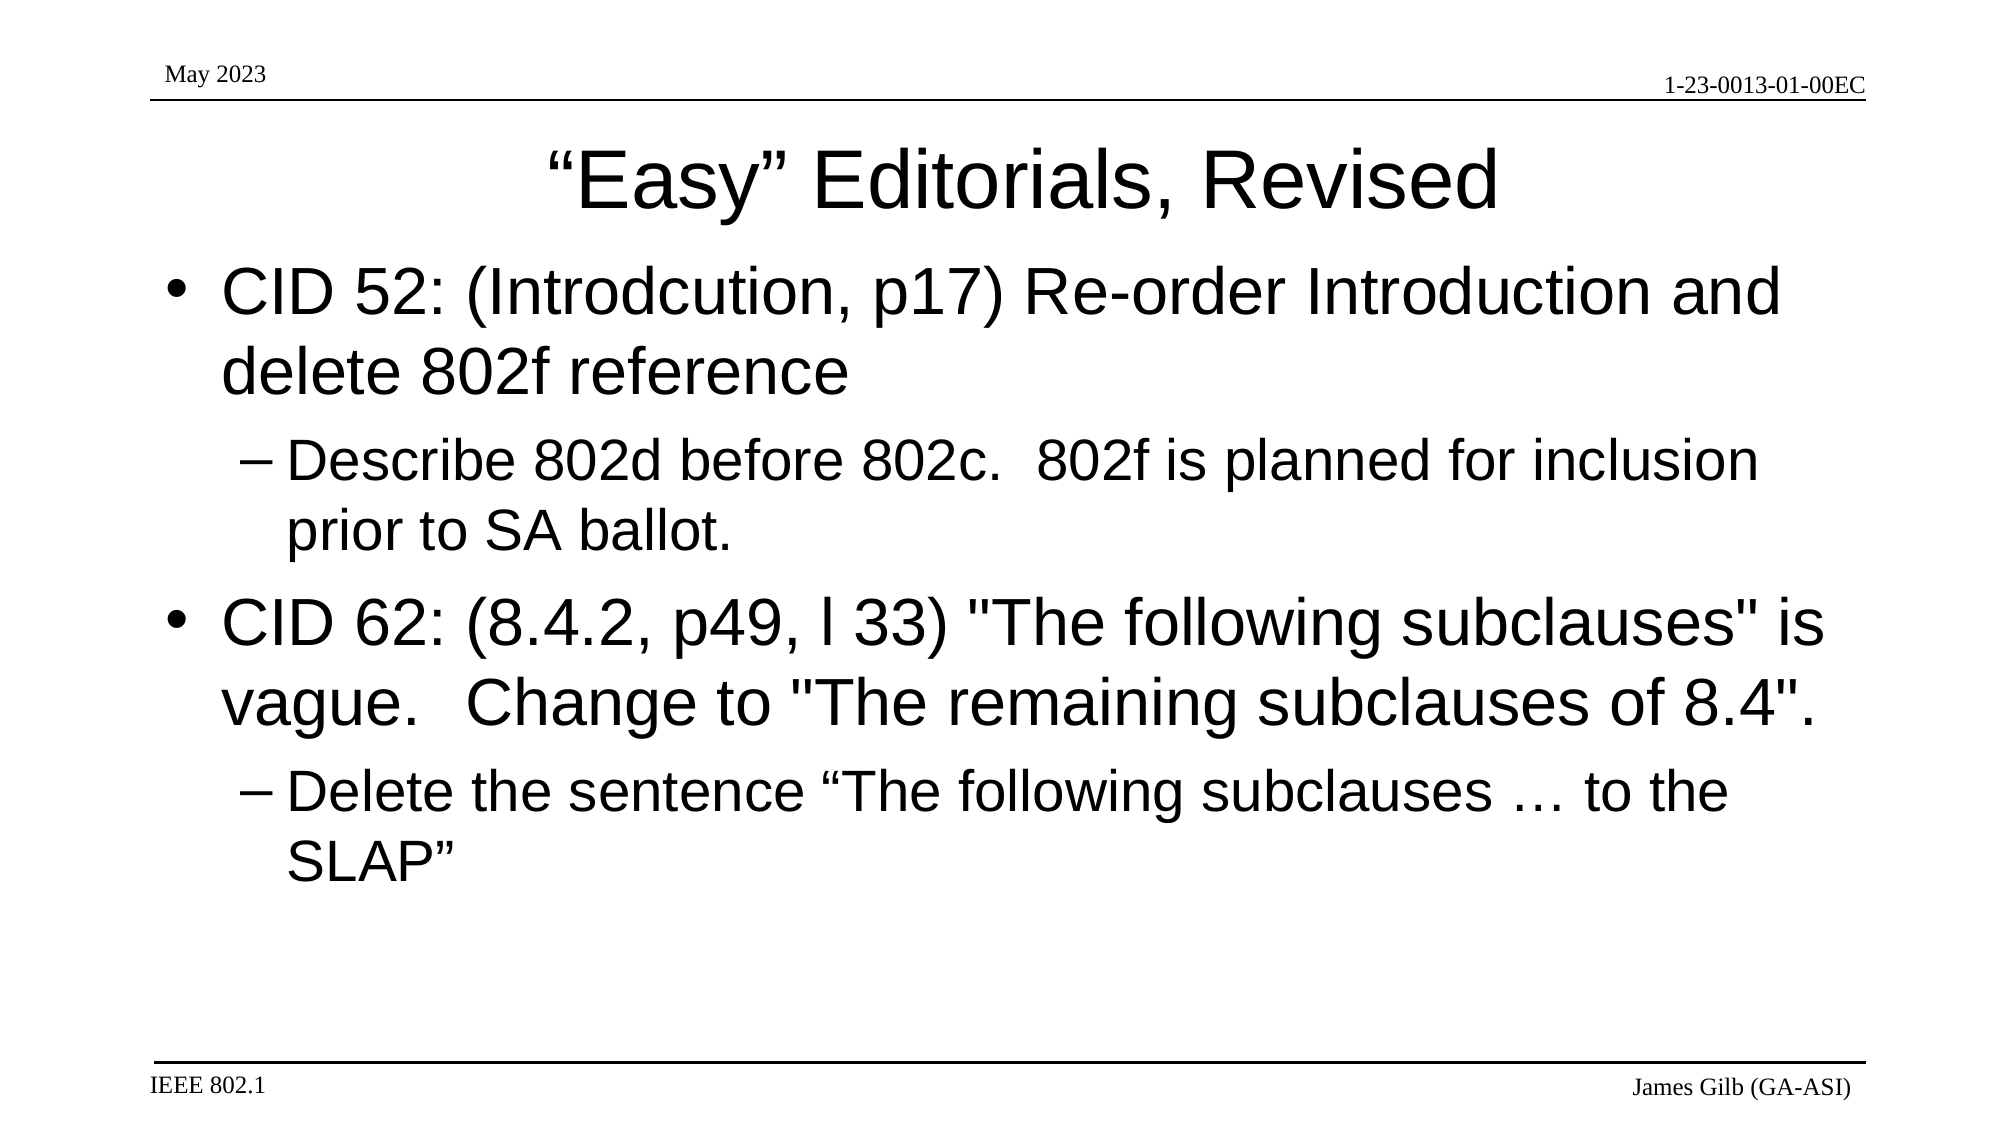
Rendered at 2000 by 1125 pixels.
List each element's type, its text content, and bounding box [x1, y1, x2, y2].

title “Easy” Editorials, Revised [149, 112, 1900, 238]
list CID 52: (Introdcution, p17) Re-order Introduction and delete 802f reference Describe 802d before 802c. 802f is planned for inclusion prior to SA ballot. CID 62: (8.4.2, p49, l 33) "The following subclauses" is vague. Change to "The remaining subclauses of 8.4". Delete the sentence “The following subclauses … to the SLAP” [150, 239, 1900, 1051]
